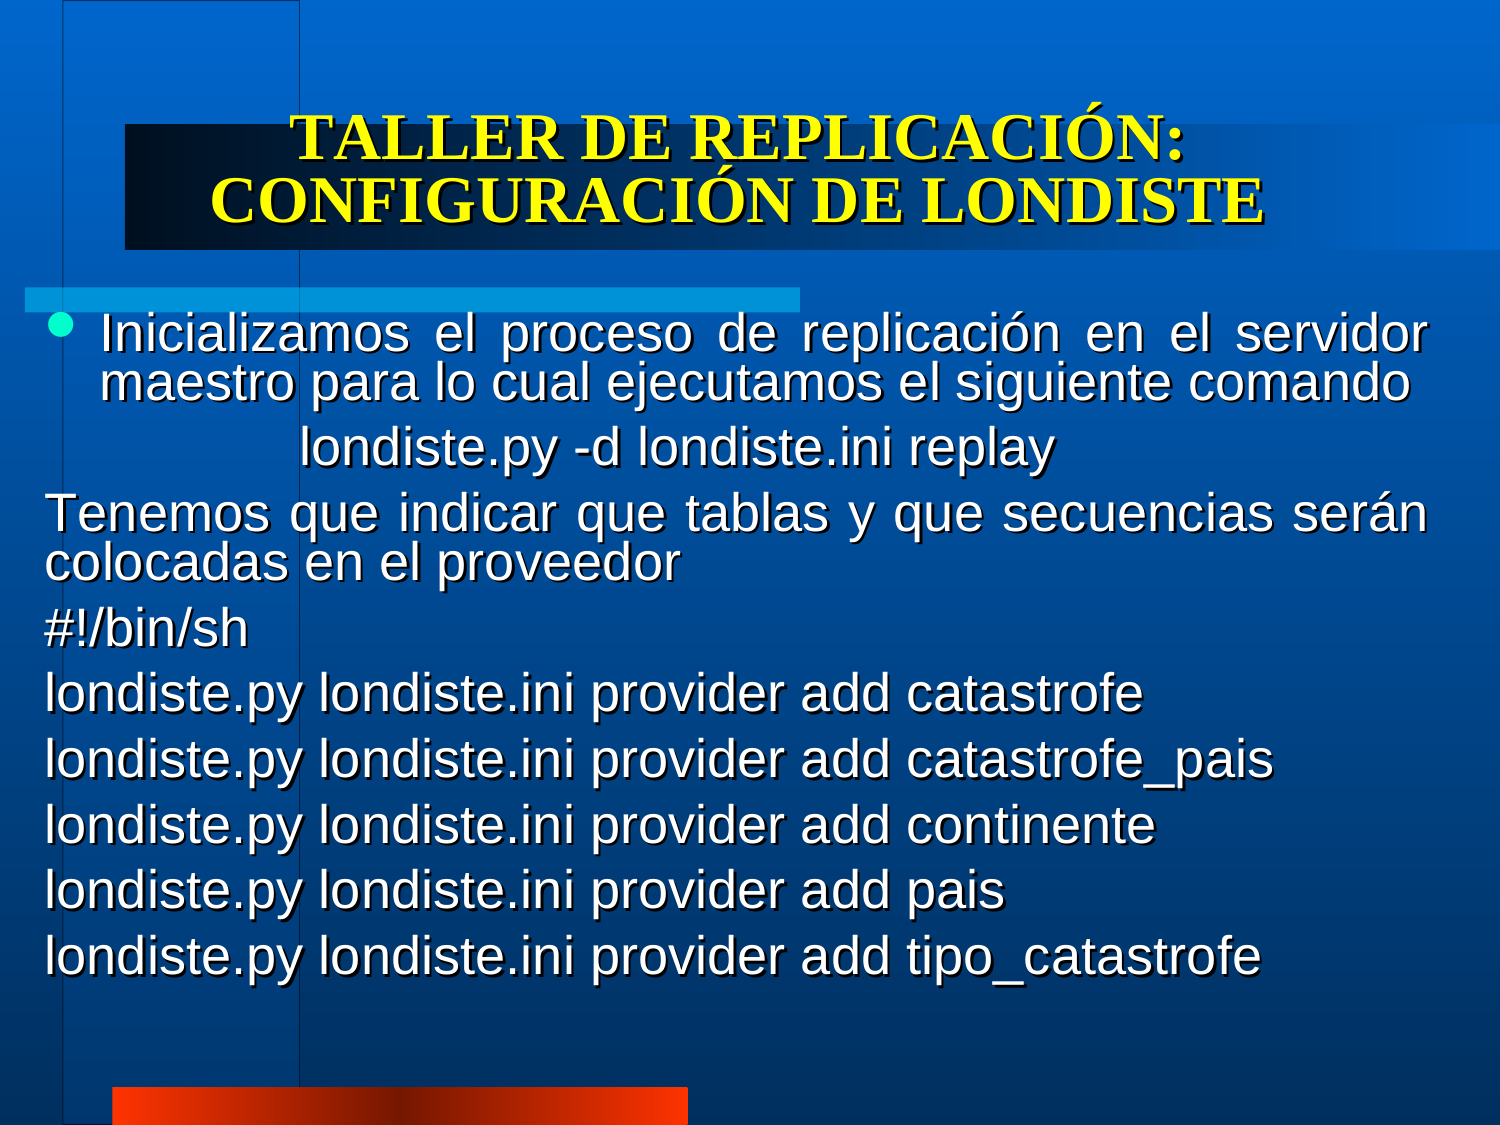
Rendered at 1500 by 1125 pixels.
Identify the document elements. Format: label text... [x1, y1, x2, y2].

list Inicializamos el proceso de replicación en el servidor maestro para lo cual ejecutamos el siguiente comando londiste.py -d londiste.ini replay Tenemos que indicar que tablas y que secuencias serán colocadas en el proveedor #!/bin/sh londiste.py londiste.ini provider add catastrofe londiste.py londiste.ini provider add catastrofe_pais londiste.py londiste.ini provider add continente londiste.py londiste.ini provider add pais londiste.py londiste.ini provider add tipo_catastrofe [29, 304, 1447, 1125]
title TALLER DE REPLICACIÓN: CONFIGURACIÓN DE LONDISTE [29, 78, 1447, 266]
